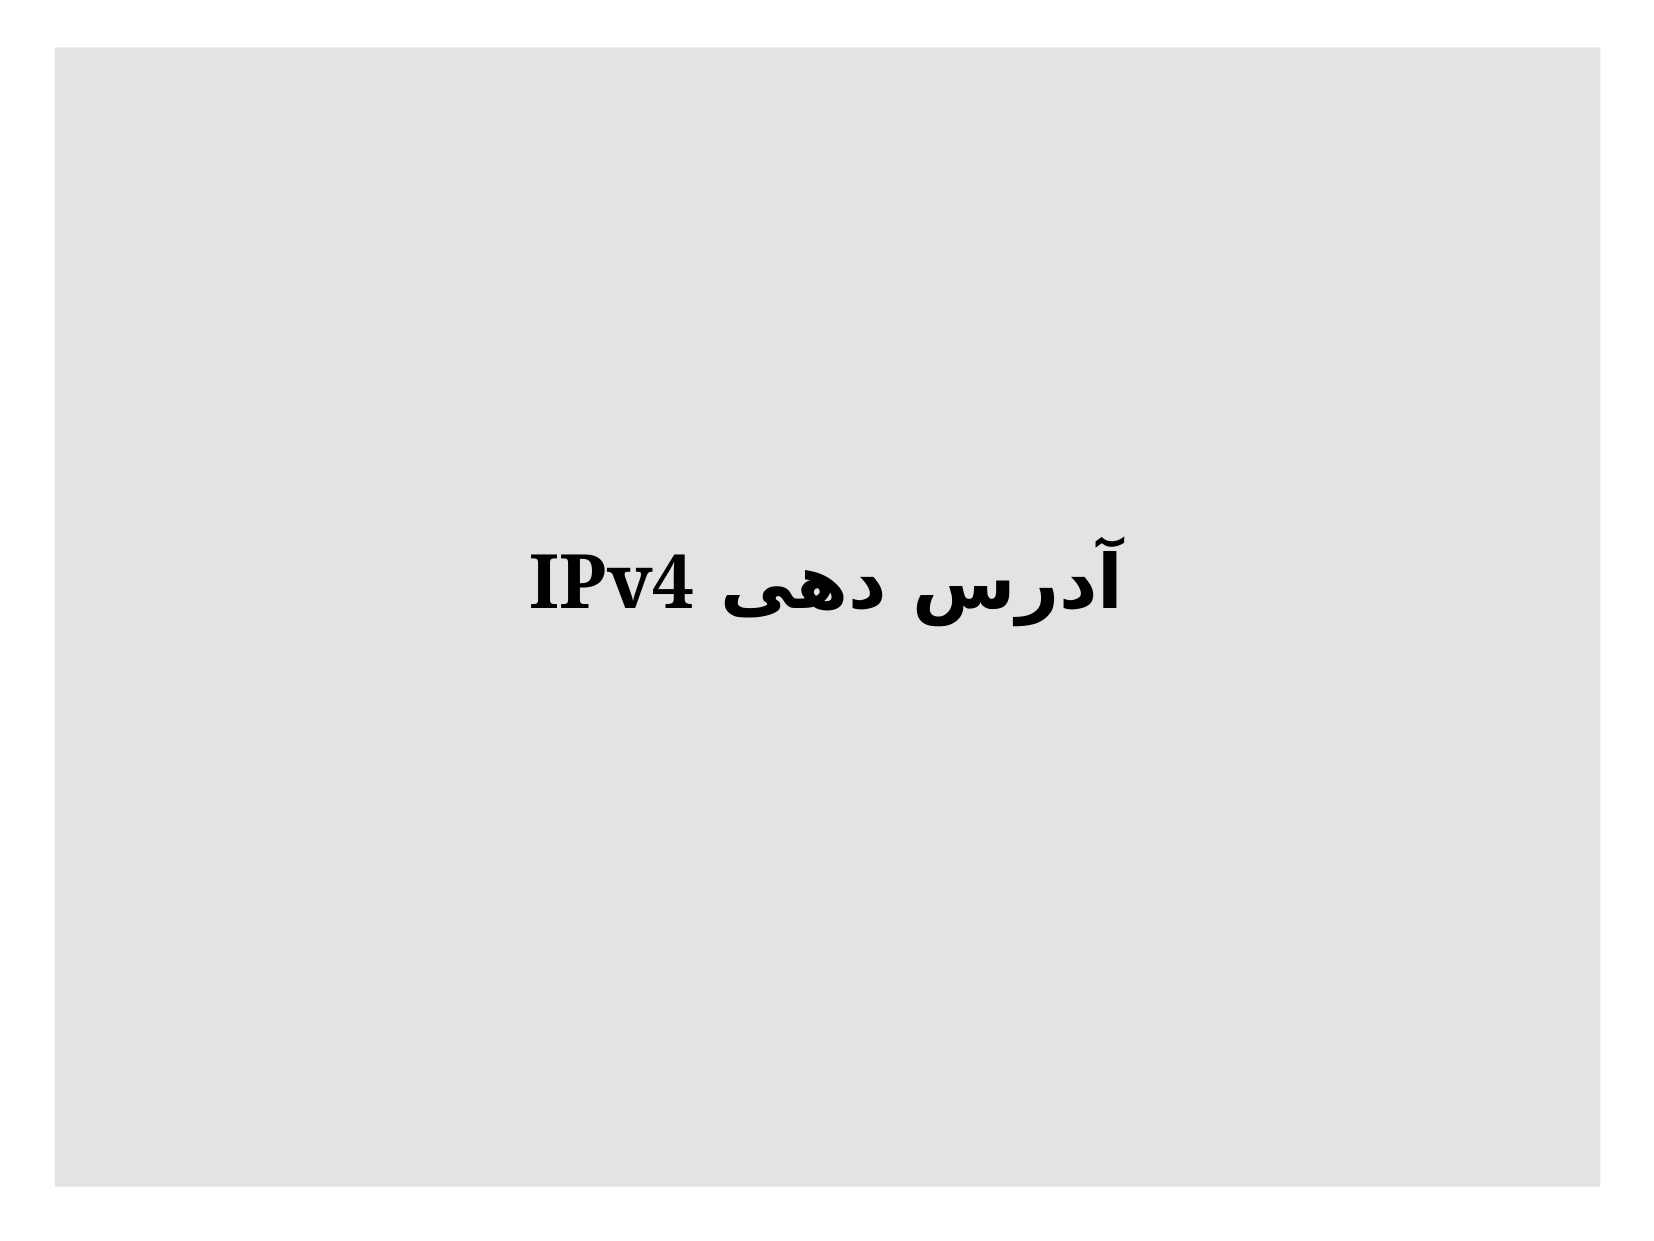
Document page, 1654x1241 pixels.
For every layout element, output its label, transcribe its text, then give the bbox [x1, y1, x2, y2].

subtitle آدرس دهی IPv4 [82, 49, 1571, 1109]
picture [0, 0, 1654, 1241]
